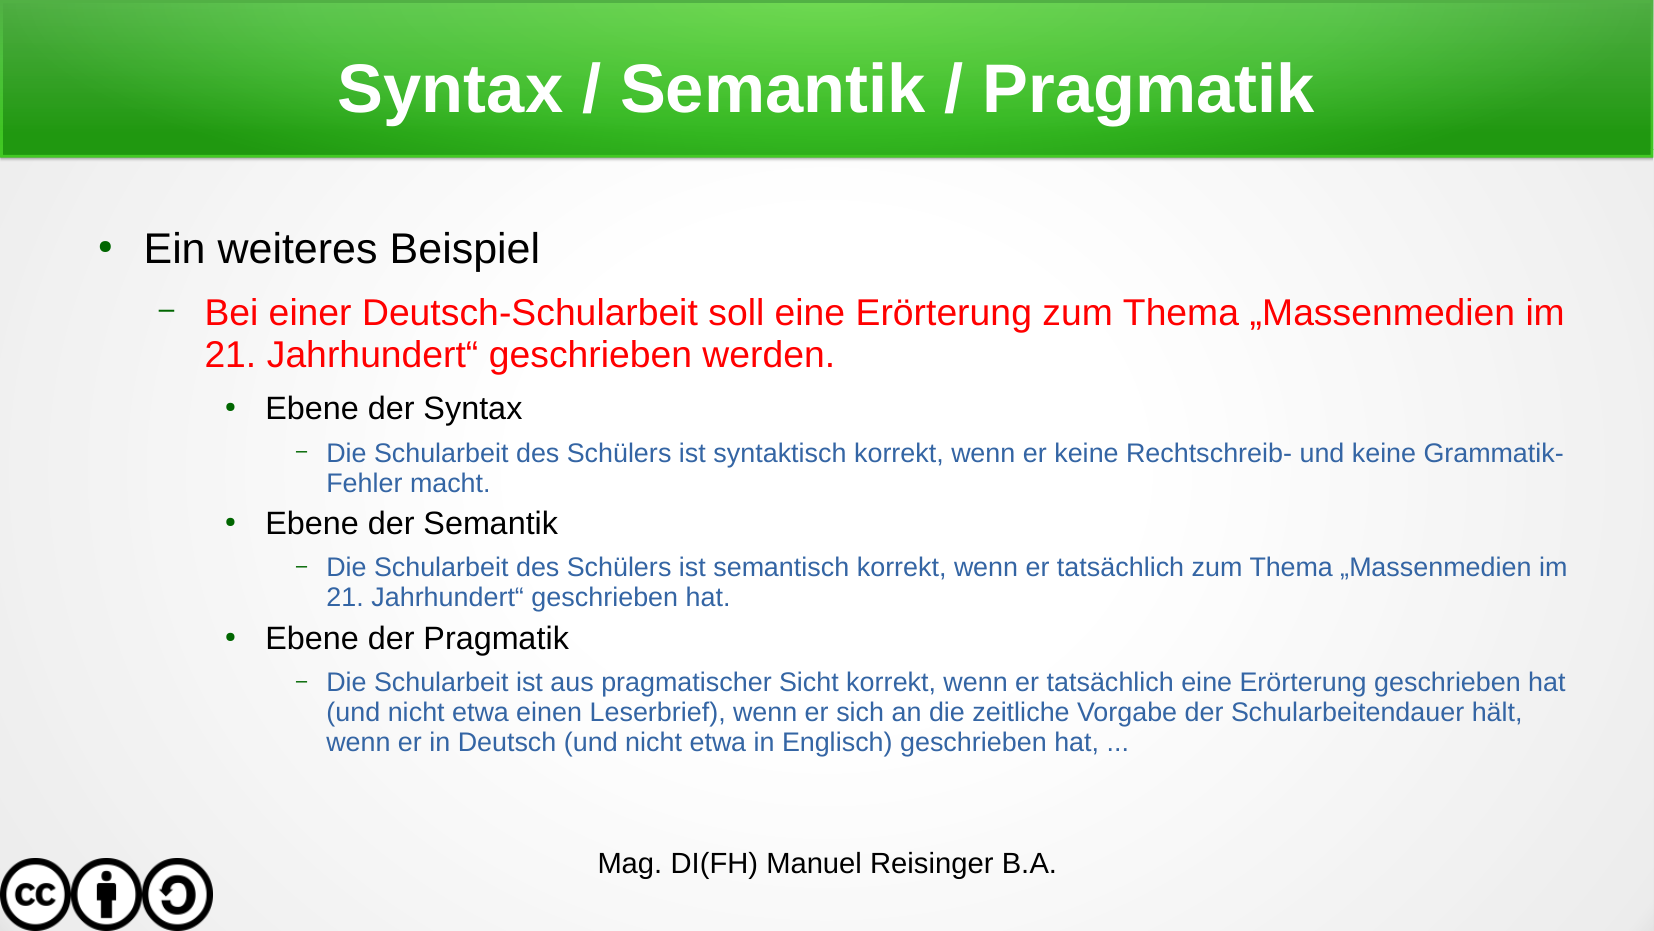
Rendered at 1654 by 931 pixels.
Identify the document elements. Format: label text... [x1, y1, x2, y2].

picture [0, 858, 213, 931]
list Ein weiteres Beispiel Bei einer Deutsch-Schularbeit soll eine Erörterung zum Thema „Massenmedien im 21. Jahrhundert“ geschrieben werden. Ebene der Syntax Die Schularbeit des Schülers ist syntaktisch korrekt, wenn er keine Rechtschreib- und keine Grammatik-Fehler macht. Ebene der Semantik Die Schularbeit des Schülers ist semantisch korrekt, wenn er tatsächlich zum Thema „Massenmedien im 21. Jahrhundert“ geschrieben hat. Ebene der Pragmatik Die Schularbeit ist aus pragmatischer Sicht korrekt, wenn er tatsächlich eine Erörterung geschrieben hat (und nicht etwa einen Leserbrief), wenn er sich an die zeitliche Vorgabe der Schularbeitendauer hält, wenn er in Deutsch (und nicht etwa in Englisch) geschrieben hat, ... [82, 224, 1571, 764]
title Syntax / Semantik / Pragmatik [82, 35, 1571, 142]
